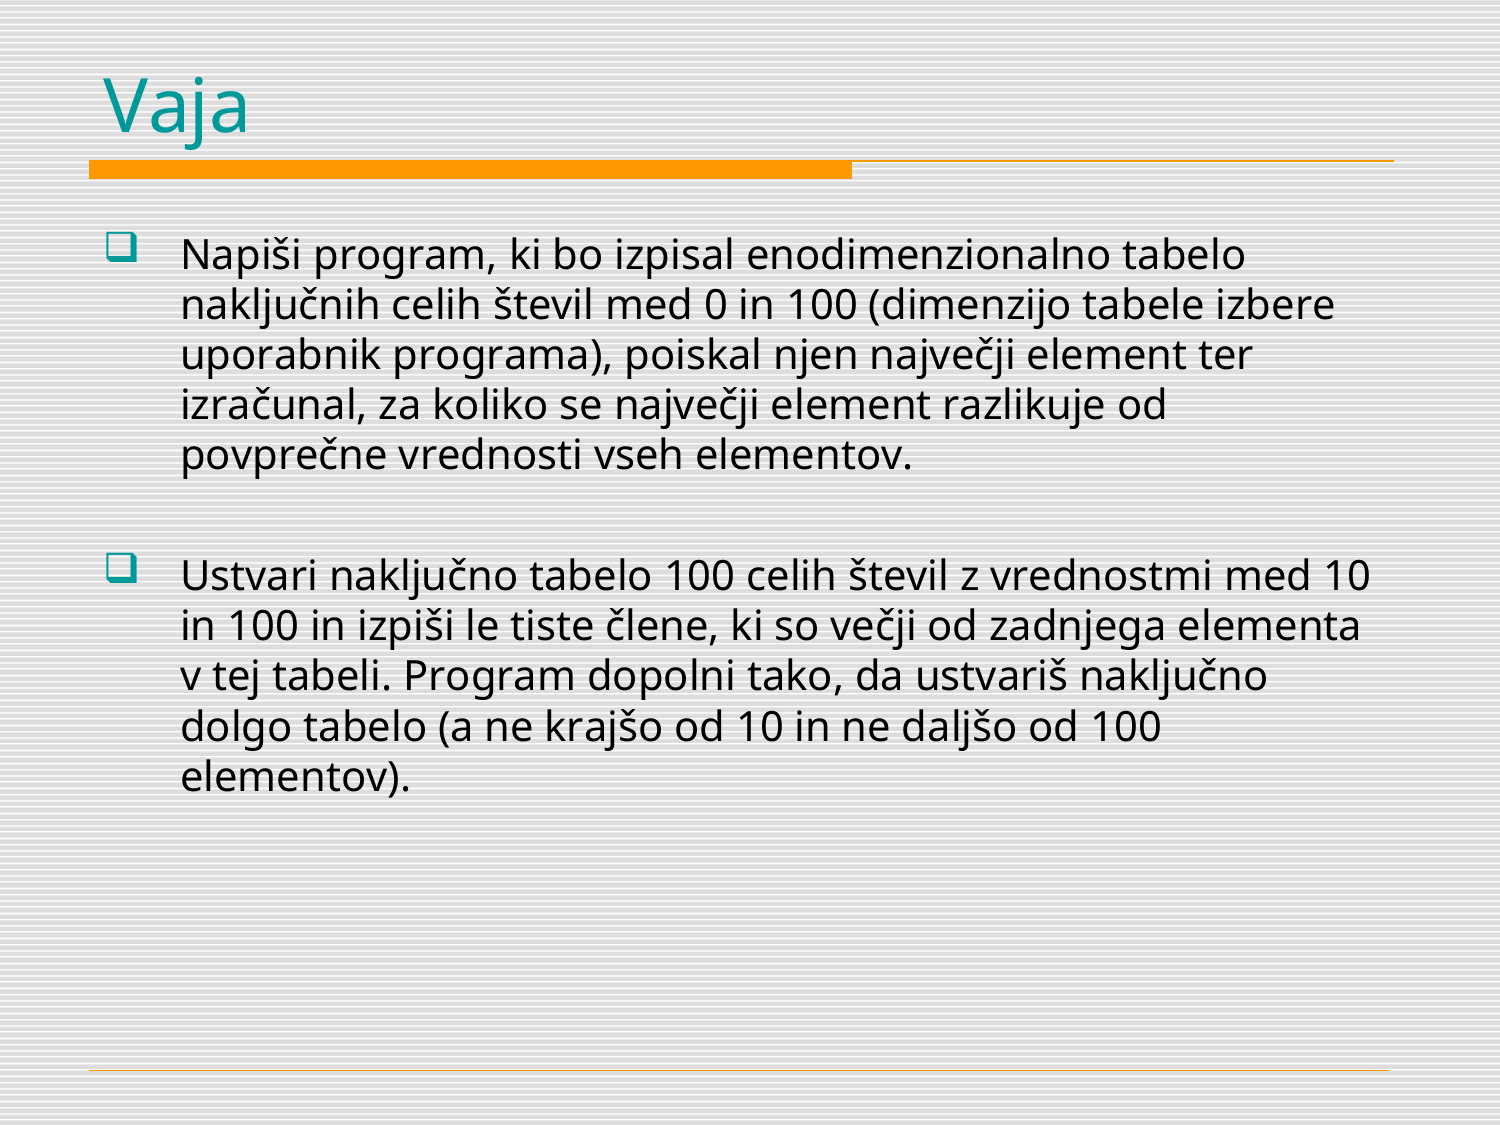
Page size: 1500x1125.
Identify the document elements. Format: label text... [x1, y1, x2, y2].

title Vaja [88, 42, 1401, 155]
picture [0, 0, 1500, 1125]
list Napiši program, ki bo izpisal enodimenzionalno tabelo naključnih celih števil med 0 in 100 (dimenzijo tabele izbere uporabnik programa), poiskal njen največji element ter izračunal, za koliko se največji element razlikuje od povprečne vrednosti vseh elementov. Ustvari naključno tabelo 100 celih števil z vrednostmi med 10 in 100 in izpiši le tiste člene, ki so večji od zadnjega elementa v tej tabeli. Program dopolni tako, da ustvariš naključno dolgo tabelo (a ne krajšo od 10 in ne daljšo od 100 elementov). [88, 220, 1401, 1059]
